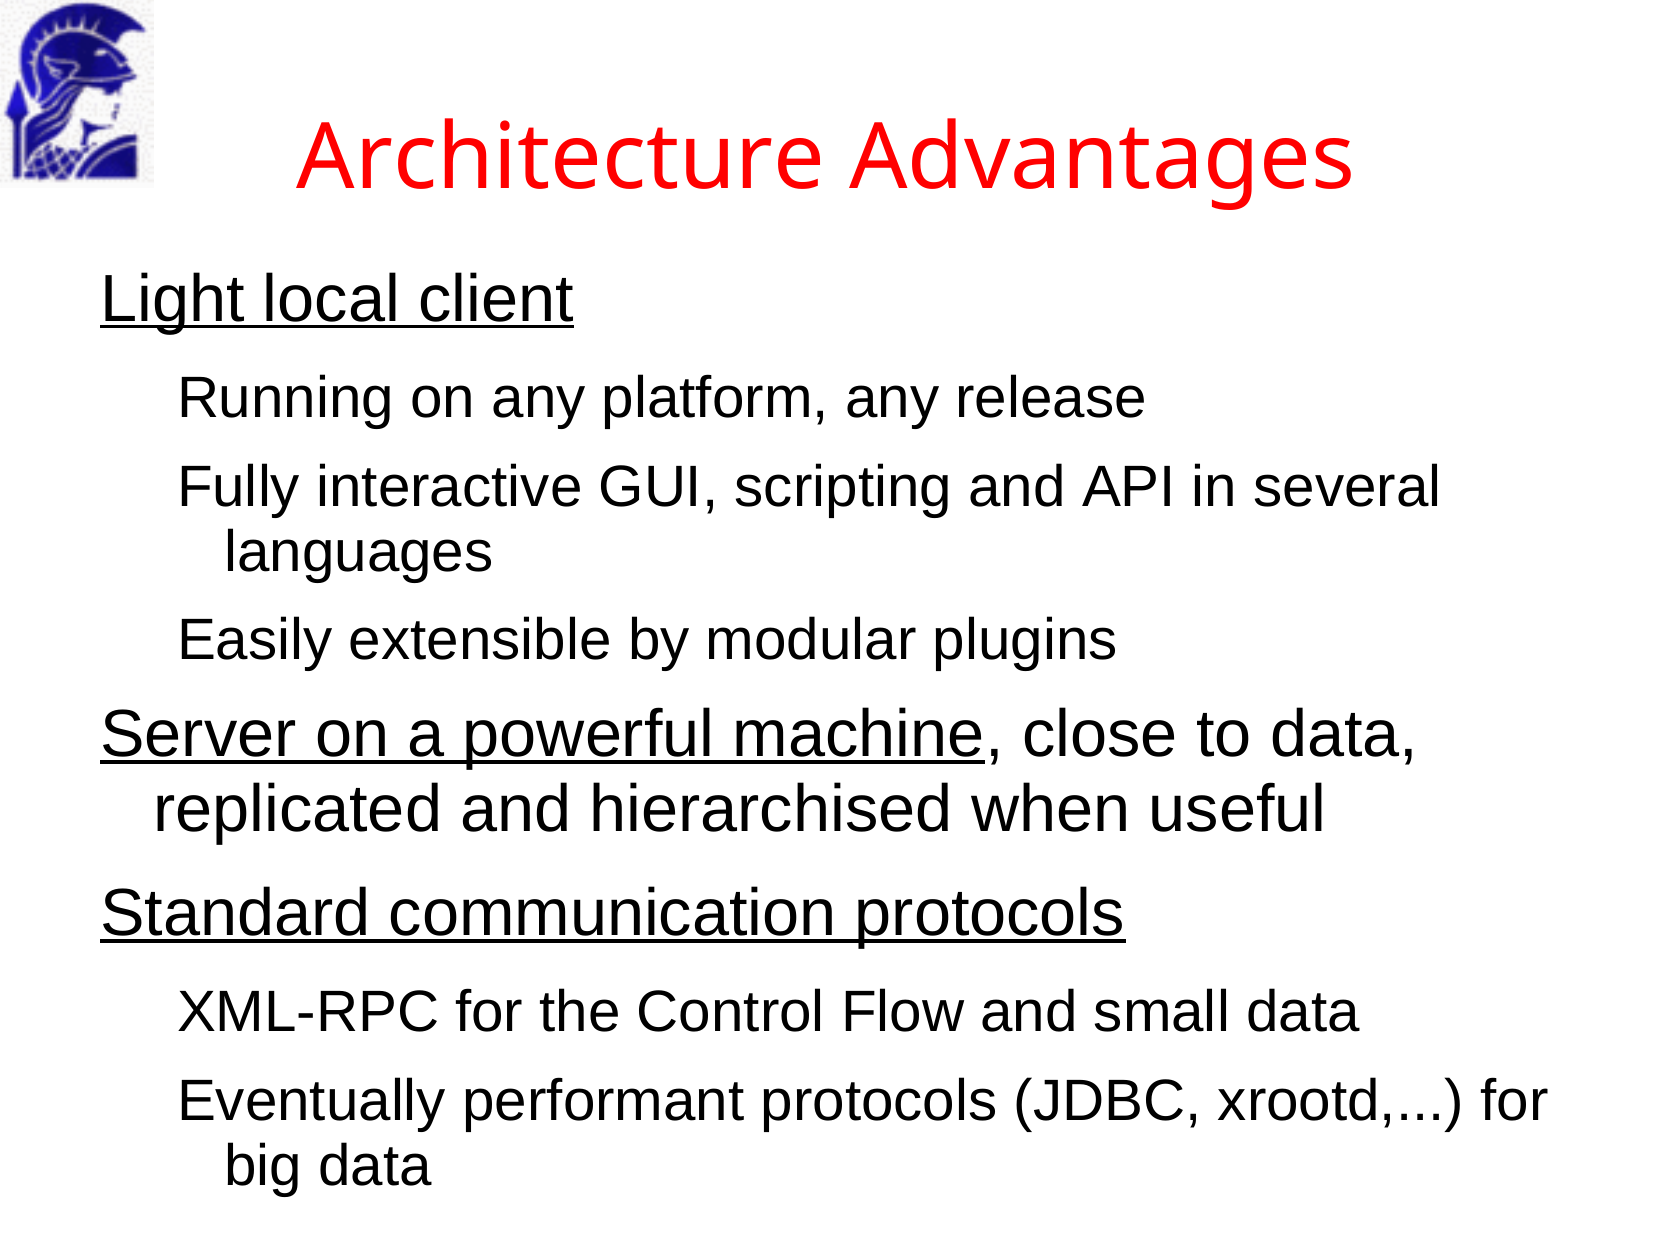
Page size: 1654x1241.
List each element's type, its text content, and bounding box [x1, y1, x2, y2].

list Light local client Running on any platform, any release Fully interactive GUI, scripting and API in several languages Easily extensible by modular plugins Server on a powerful machine, close to data, replicated and hierarchised when useful Standard communication protocols XML-RPC for the Control Flow and small data Eventually performant protocols (JDBC, xrootd,...) for big data [82, 260, 1571, 1198]
picture [0, 0, 154, 188]
title Architecture Advantages [82, 49, 1571, 257]
